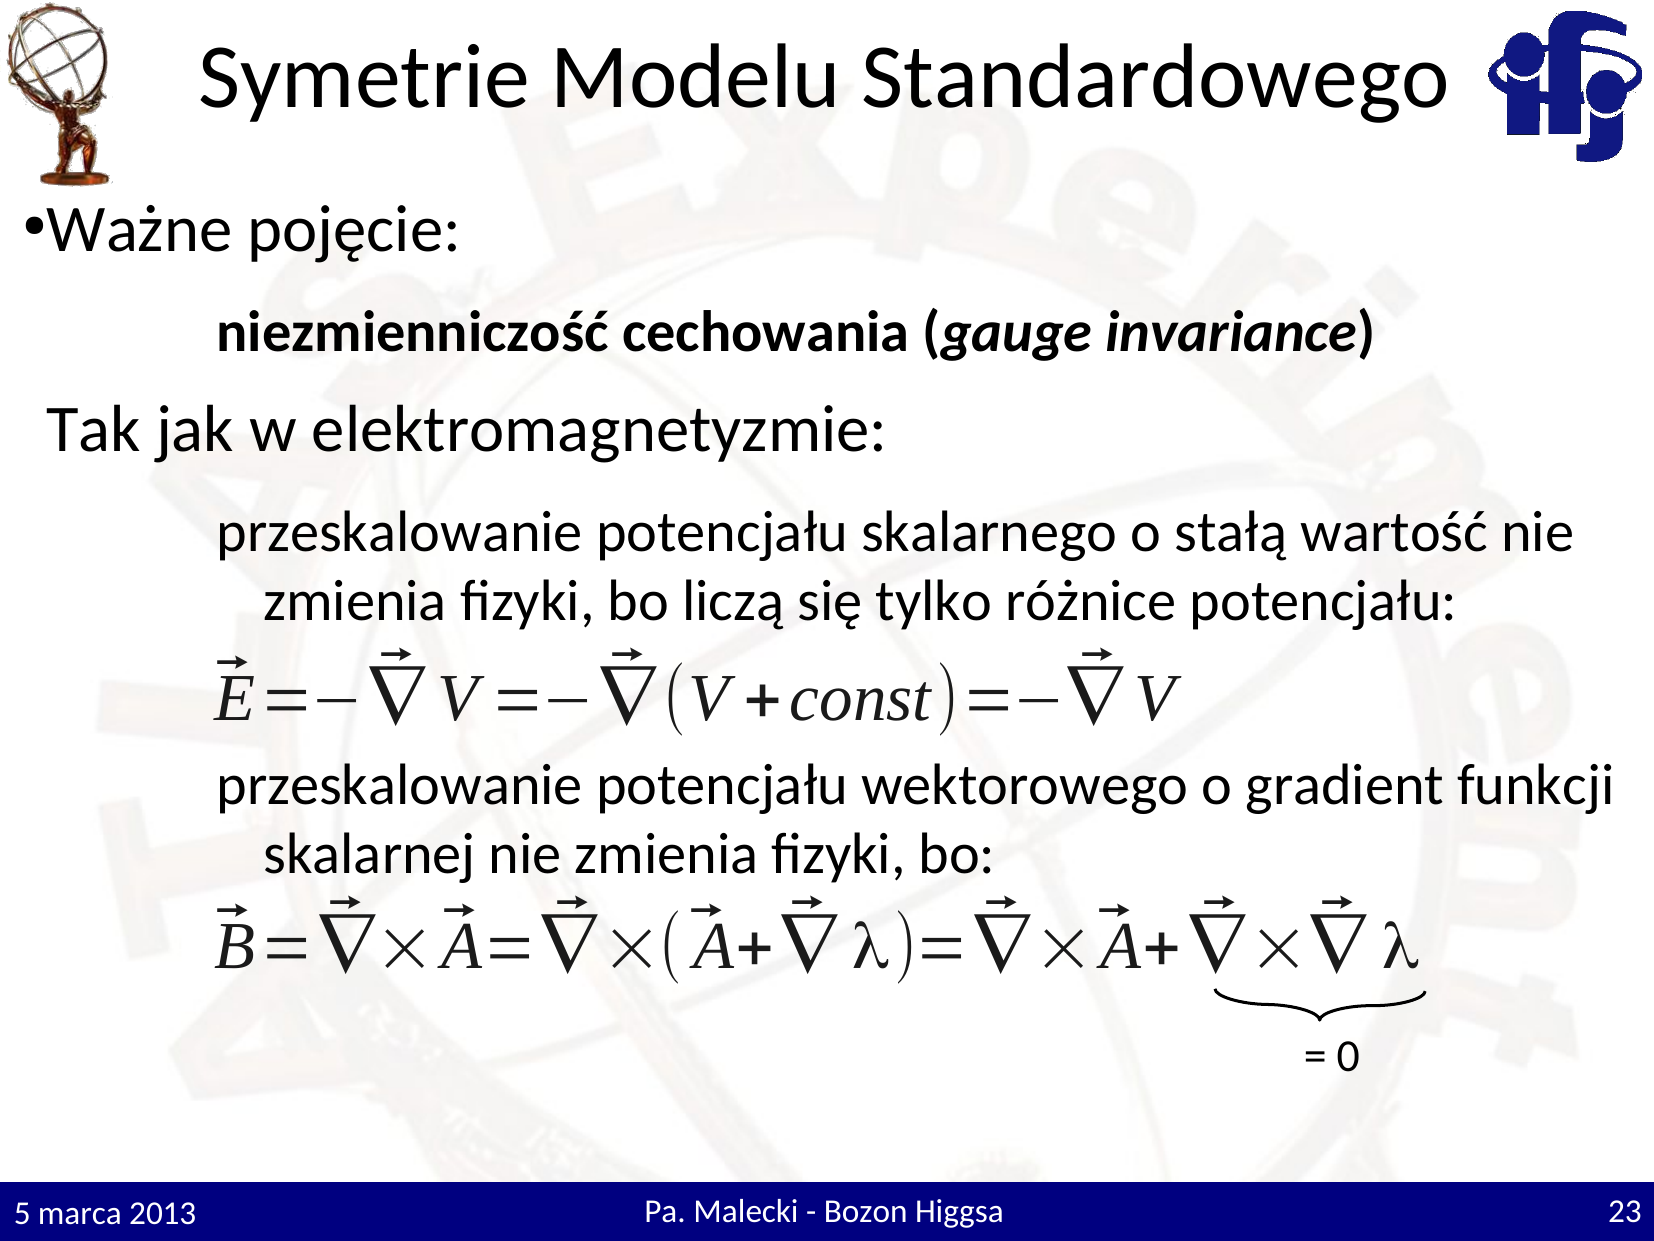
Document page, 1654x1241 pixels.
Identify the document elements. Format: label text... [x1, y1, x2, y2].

title Symetrie Modelu Standardowego [75, 0, 1575, 150]
text_box = 0 [1289, 1023, 1440, 1090]
picture [0, 0, 1654, 1182]
chart [193, 892, 1437, 989]
list Ważne pojęcie: niezmienniczość cechowania (gauge invariance) Tak jak w elektromagnetyzmie: przeskalowanie potencjału skalarnego o stałą wartość nie zmienia fizyki, bo liczą się tylko różnice potencjału: przeskalowanie potencjału wektorowego o gradient funkcji skalarnej nie zmienia fizyki, bo: [19, 187, 1636, 1171]
chart [193, 644, 1205, 741]
